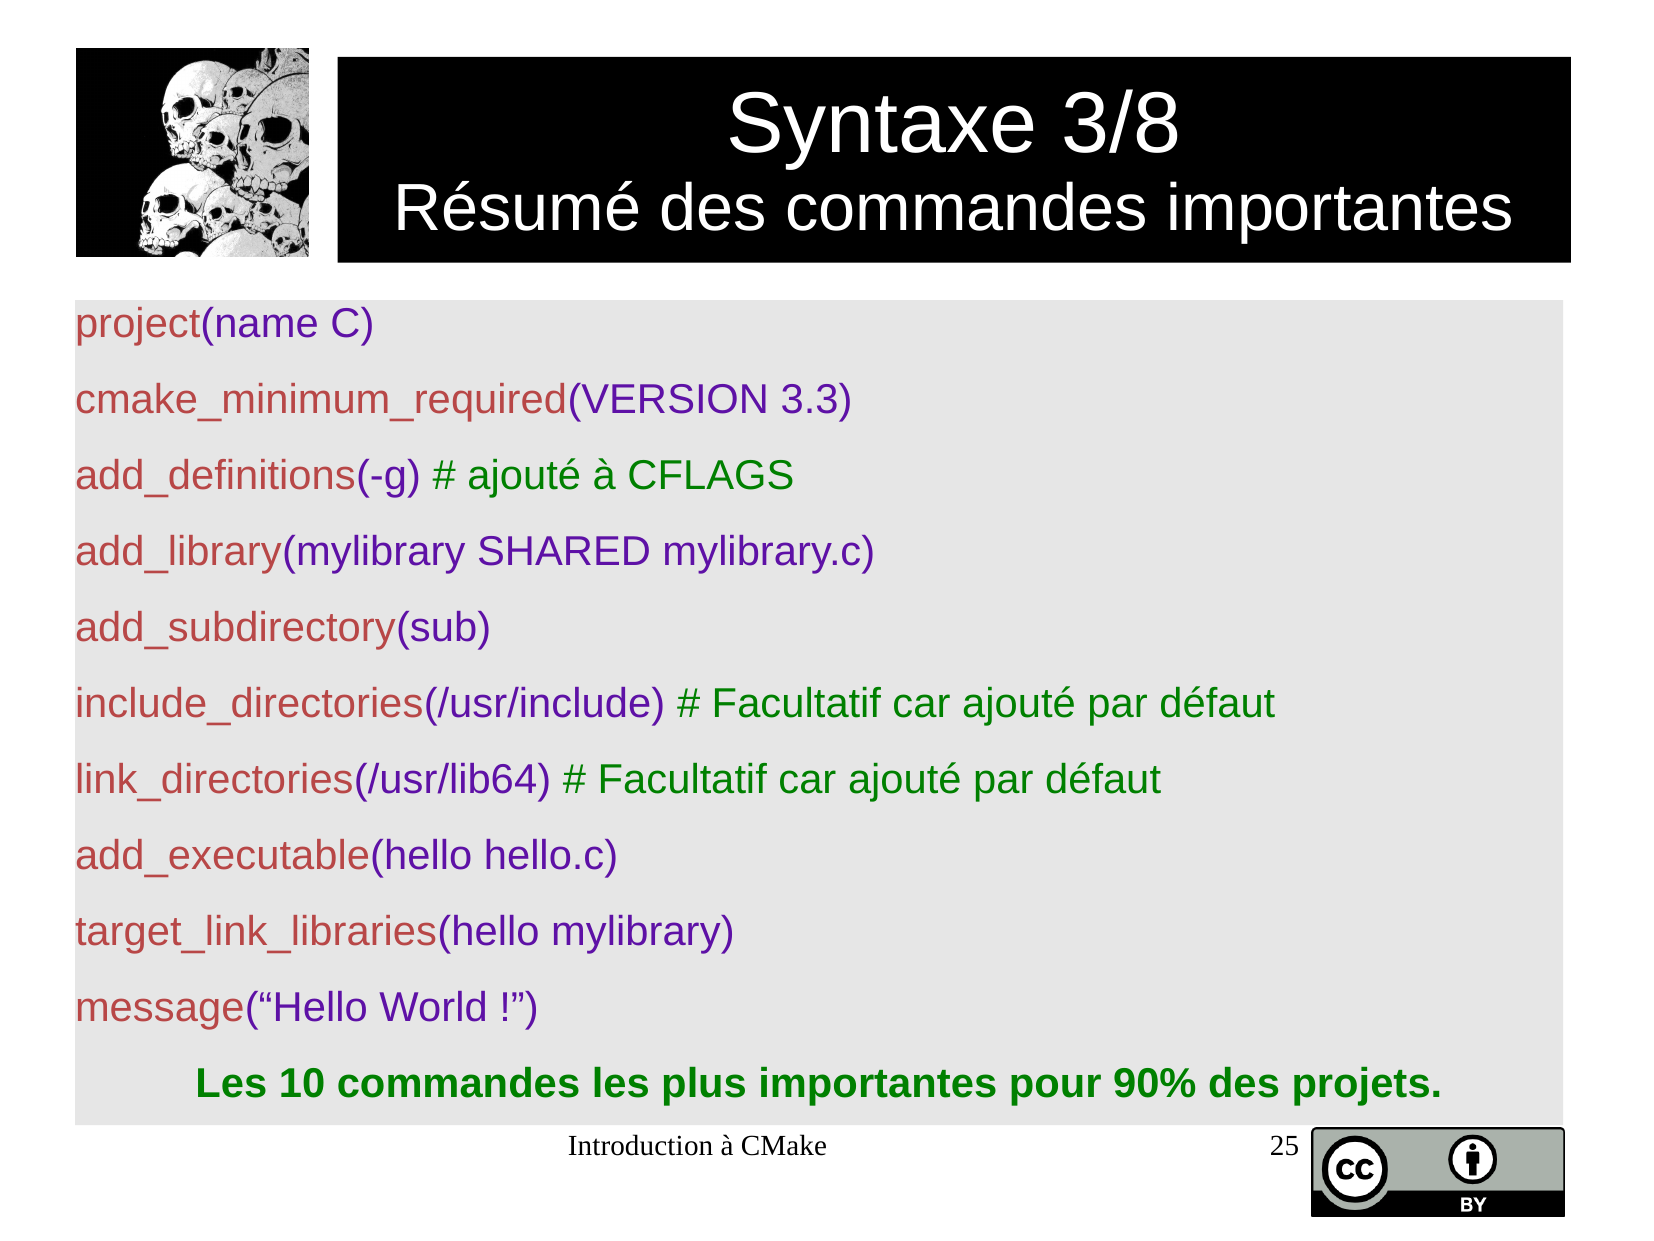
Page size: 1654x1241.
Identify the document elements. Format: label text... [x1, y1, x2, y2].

title Syntaxe 3/8 Résumé des commandes importantes [337, 56, 1571, 263]
picture [76, 48, 309, 257]
list project(name C) cmake_minimum_required(VERSION 3.3) add_definitions(-g) # ajouté à CFLAGS add_library(mylibrary SHARED mylibrary.c) add_subdirectory(sub) include_directories(/usr/include) # Facultatif car ajouté par défaut link_directories(/usr/lib64) # Facultatif car ajouté par défaut add_executable(hello hello.c) target_link_libraries(hello mylibrary) message(“Hello World !”) Les 10 commandes les plus importantes pour 90% des projets. [75, 300, 1564, 1126]
picture [1311, 1127, 1565, 1217]
